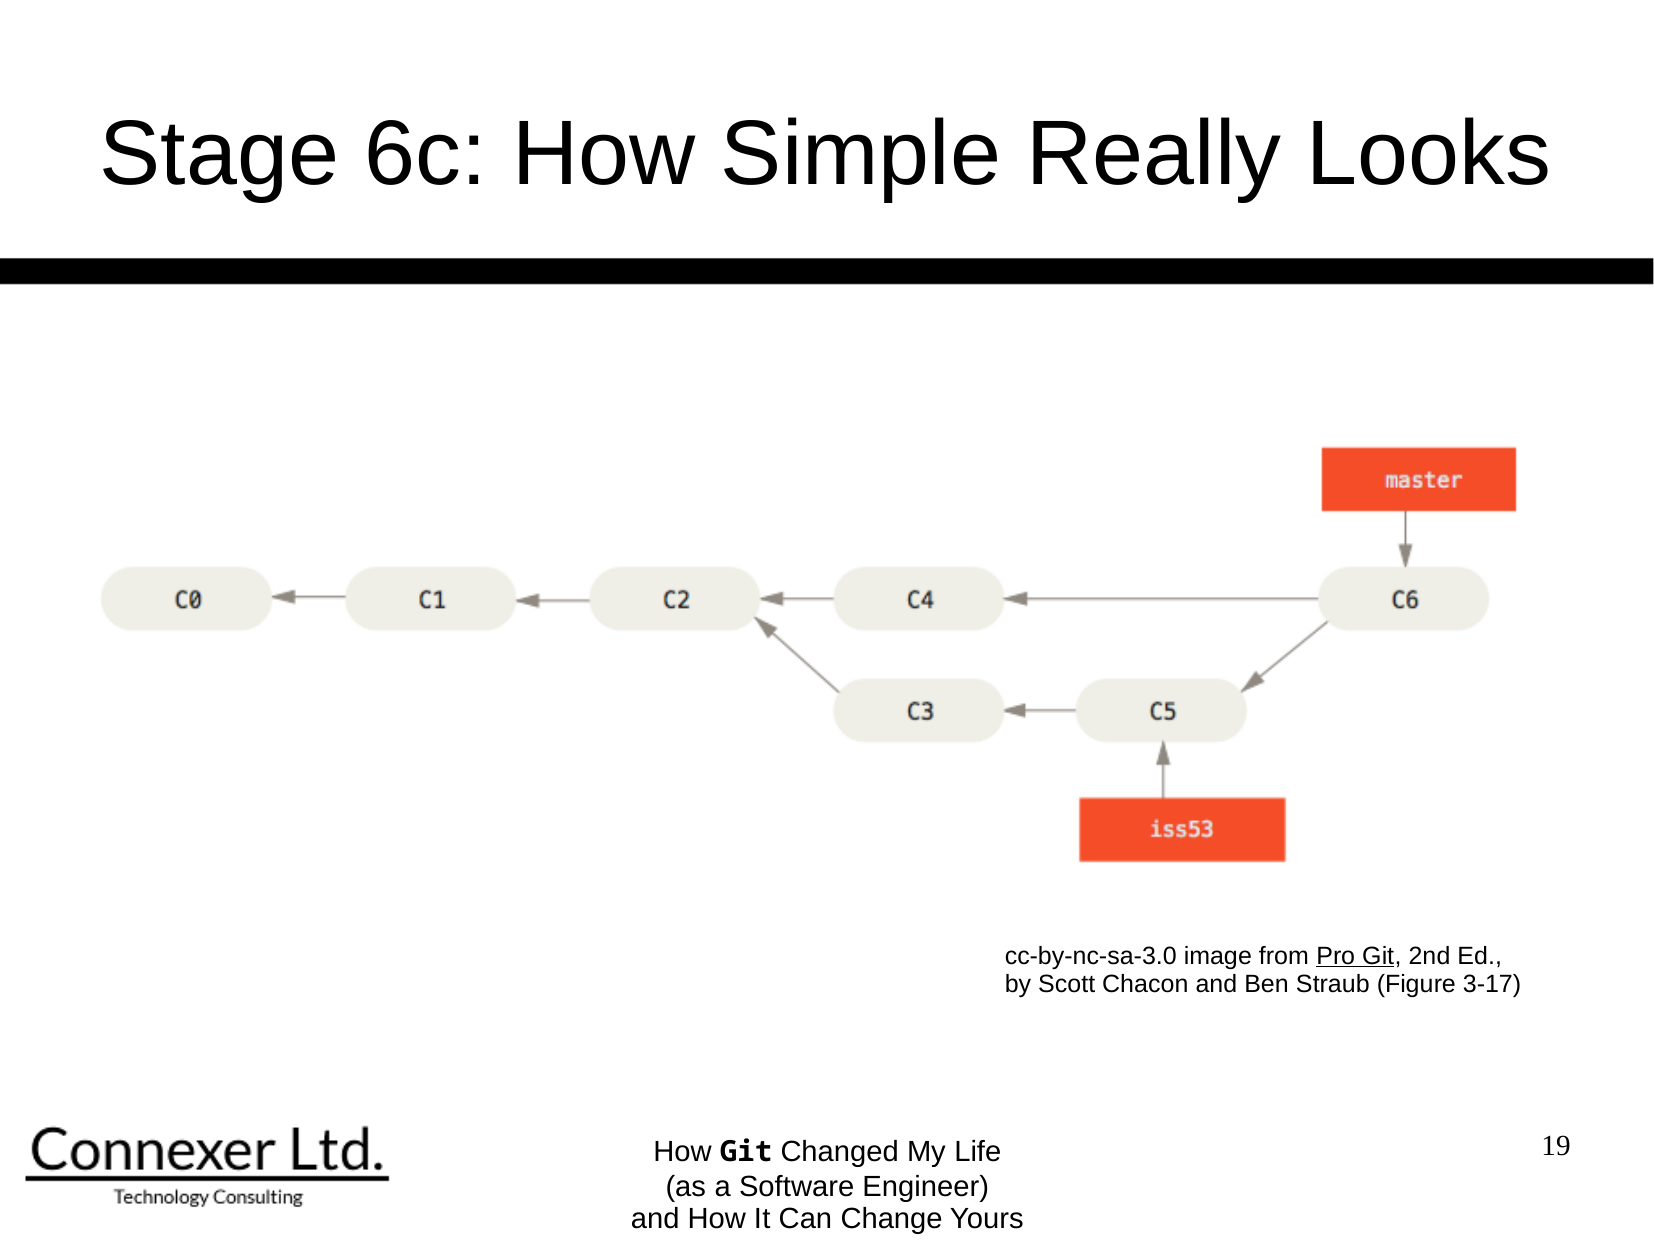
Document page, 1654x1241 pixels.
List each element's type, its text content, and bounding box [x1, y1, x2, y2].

picture [0, 0, 1654, 1241]
title Stage 6c: How Simple Really Looks [82, 49, 1571, 257]
text_box cc-by-nc-sa-3.0 image from Pro Git, 2nd Ed., by Scott Chacon and Ben Straub (Figure 3-17) [990, 934, 1546, 1006]
